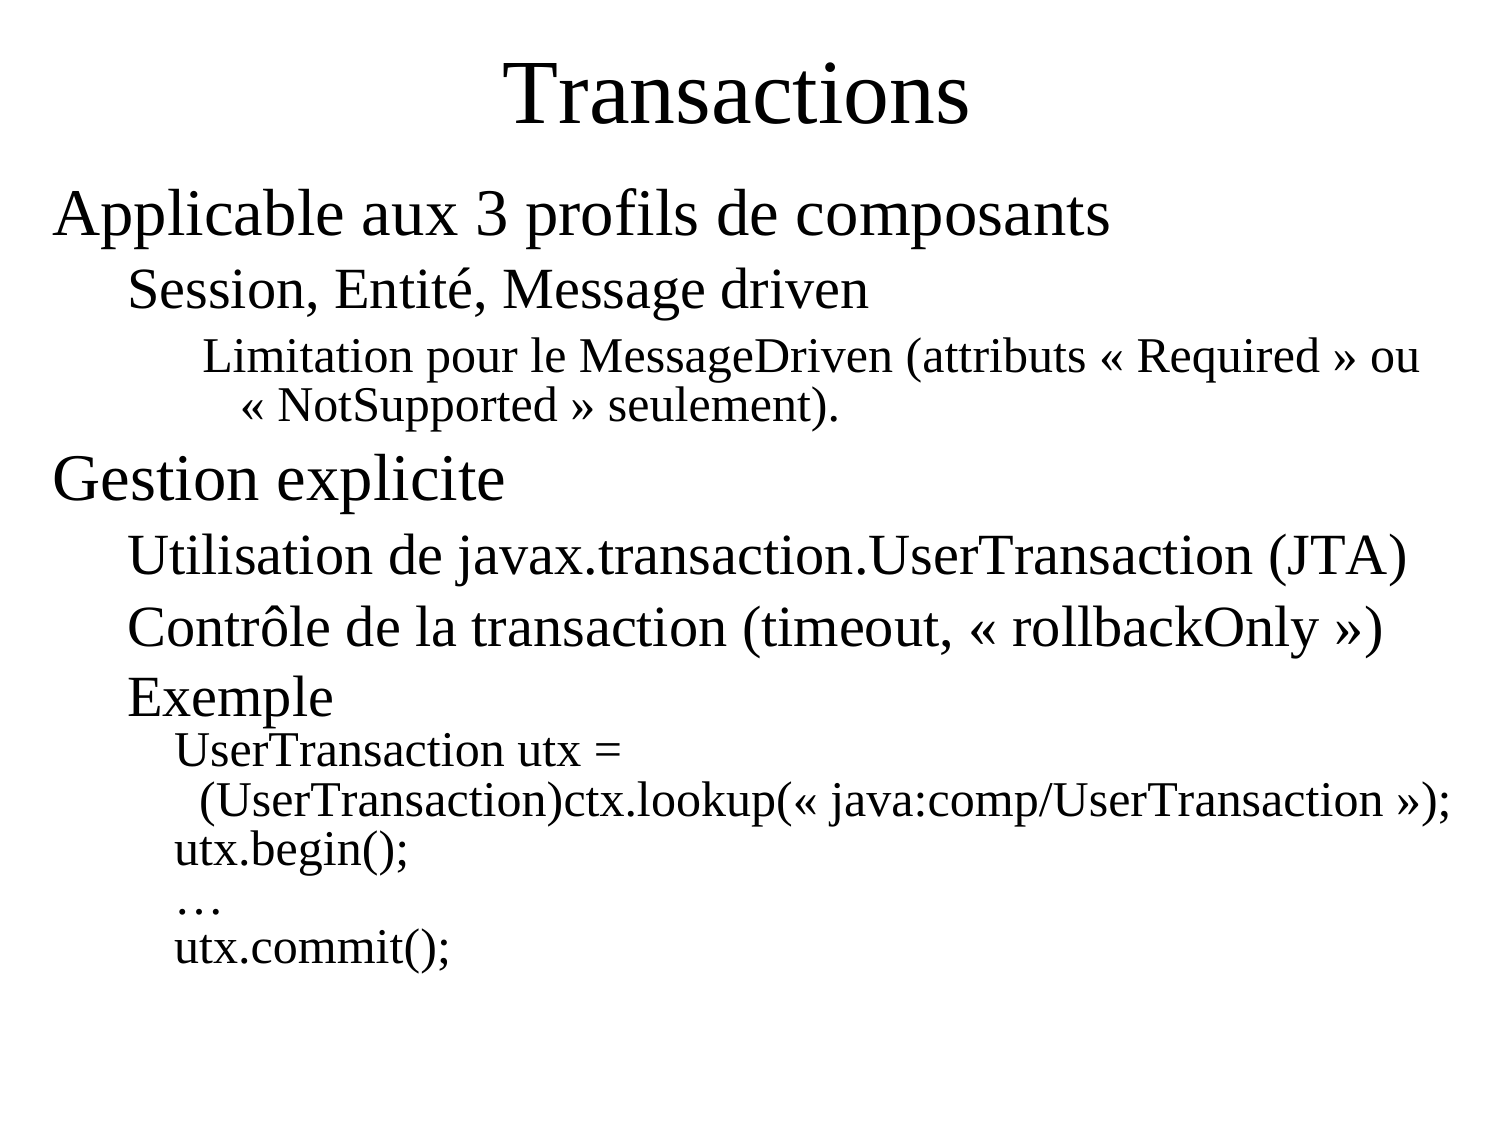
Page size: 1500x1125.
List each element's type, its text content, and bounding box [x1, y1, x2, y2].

list Applicable aux 3 profils de composants Session, Entité, Message driven Limitation pour le MessageDriven (attributs « Required » ou « NotSupported » seulement). Gestion explicite Utilisation de javax.transaction.UserTransaction (JTA) Contrôle de la transaction (timeout, « rollbackOnly ») Exemple UserTransaction utx = (UserTransaction)ctx.lookup(« java:comp/UserTransaction »); utx.begin(); … utx.commit(); [37, 174, 1500, 1068]
title Transactions [99, 0, 1375, 174]
